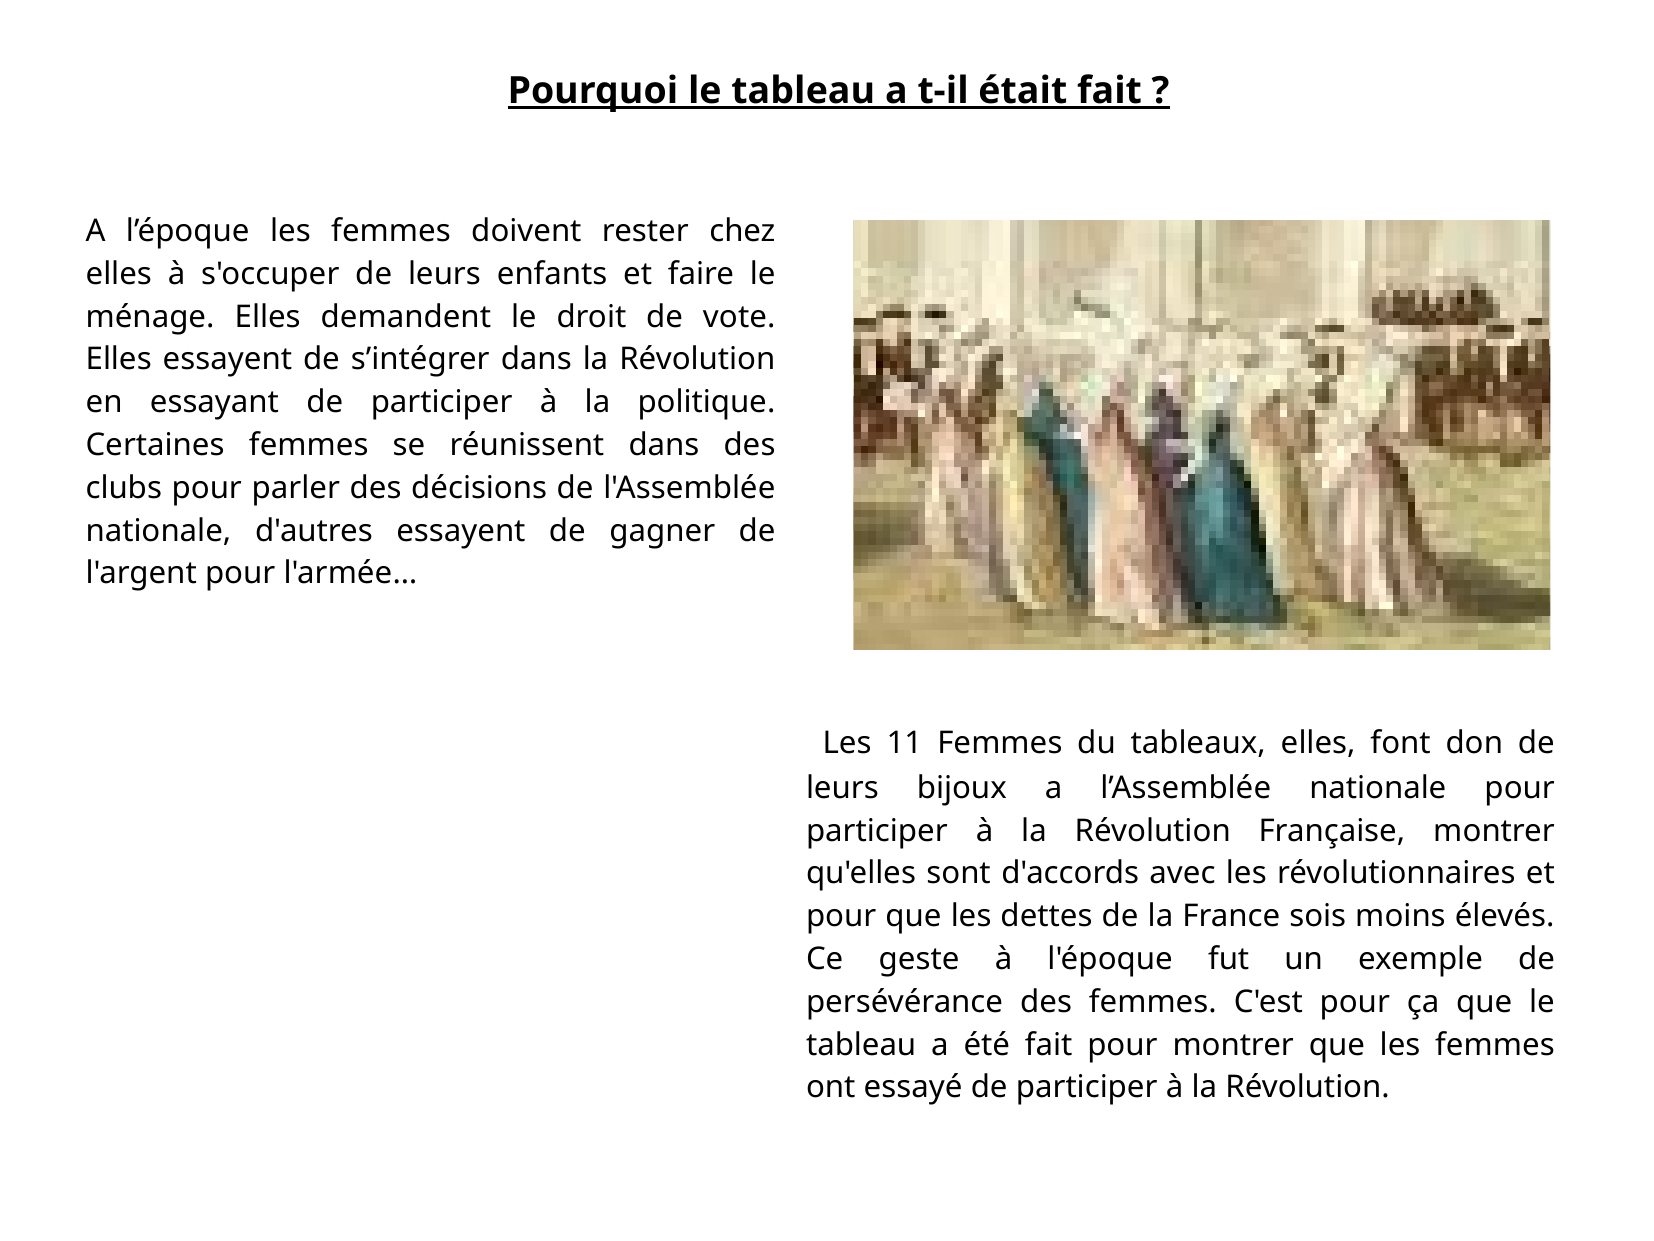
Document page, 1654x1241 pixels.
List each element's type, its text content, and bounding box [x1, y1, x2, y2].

text_box A l’époque les femmes doivent rester chez elles à s'occuper de leurs enfants et faire le ménage. Elles demandent le droit de vote. Elles essayent de s’intégrer dans la Révolution en essayant de participer à la politique. Certaines femmes se réunissent dans des clubs pour parler des décisions de l'Assemblée nationale, d'autres essayent de gagner de l'argent pour l'armée… [70, 200, 792, 794]
text_box Les 11 Femmes du tableaux, elles, font don de leurs bijoux a l’Assemblée nationale pour participer à la Révolution Française, montrer qu'elles sont d'accords avec les révolutionnaires et pour que les dettes de la France sois moins élevés. Ce geste à l'époque fut un exemple de persévérance des femmes. C'est pour ça que le tableau a été fait pour montrer que les femmes ont essayé de participer à la Révolution. [791, 706, 1571, 1123]
text_box Pourquoi le tableau a t-il était fait ? [71, 55, 1607, 155]
picture [853, 220, 1551, 650]
